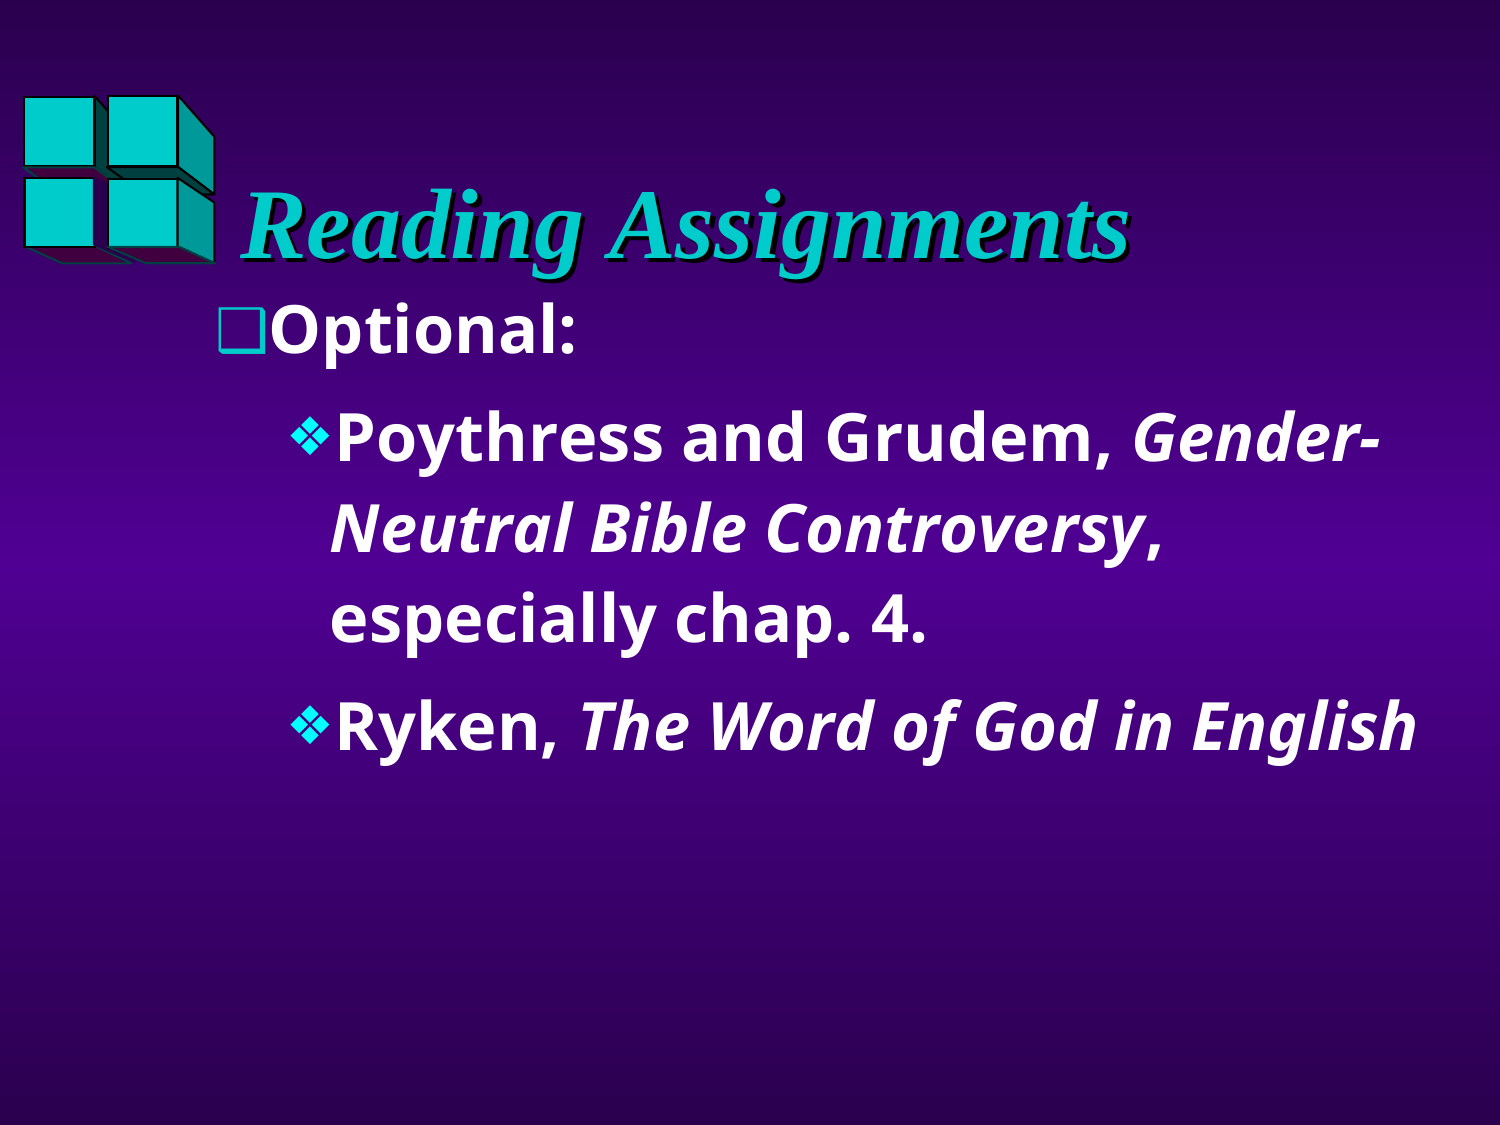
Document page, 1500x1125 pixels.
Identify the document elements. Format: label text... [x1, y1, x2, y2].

title Reading Assignments [224, 78, 1388, 274]
list Optional: Poythress and Grudem, Gender-Neutral Bible Controversy, especially chap. 4. Ryken, The Word of God in English [200, 274, 1476, 1100]
